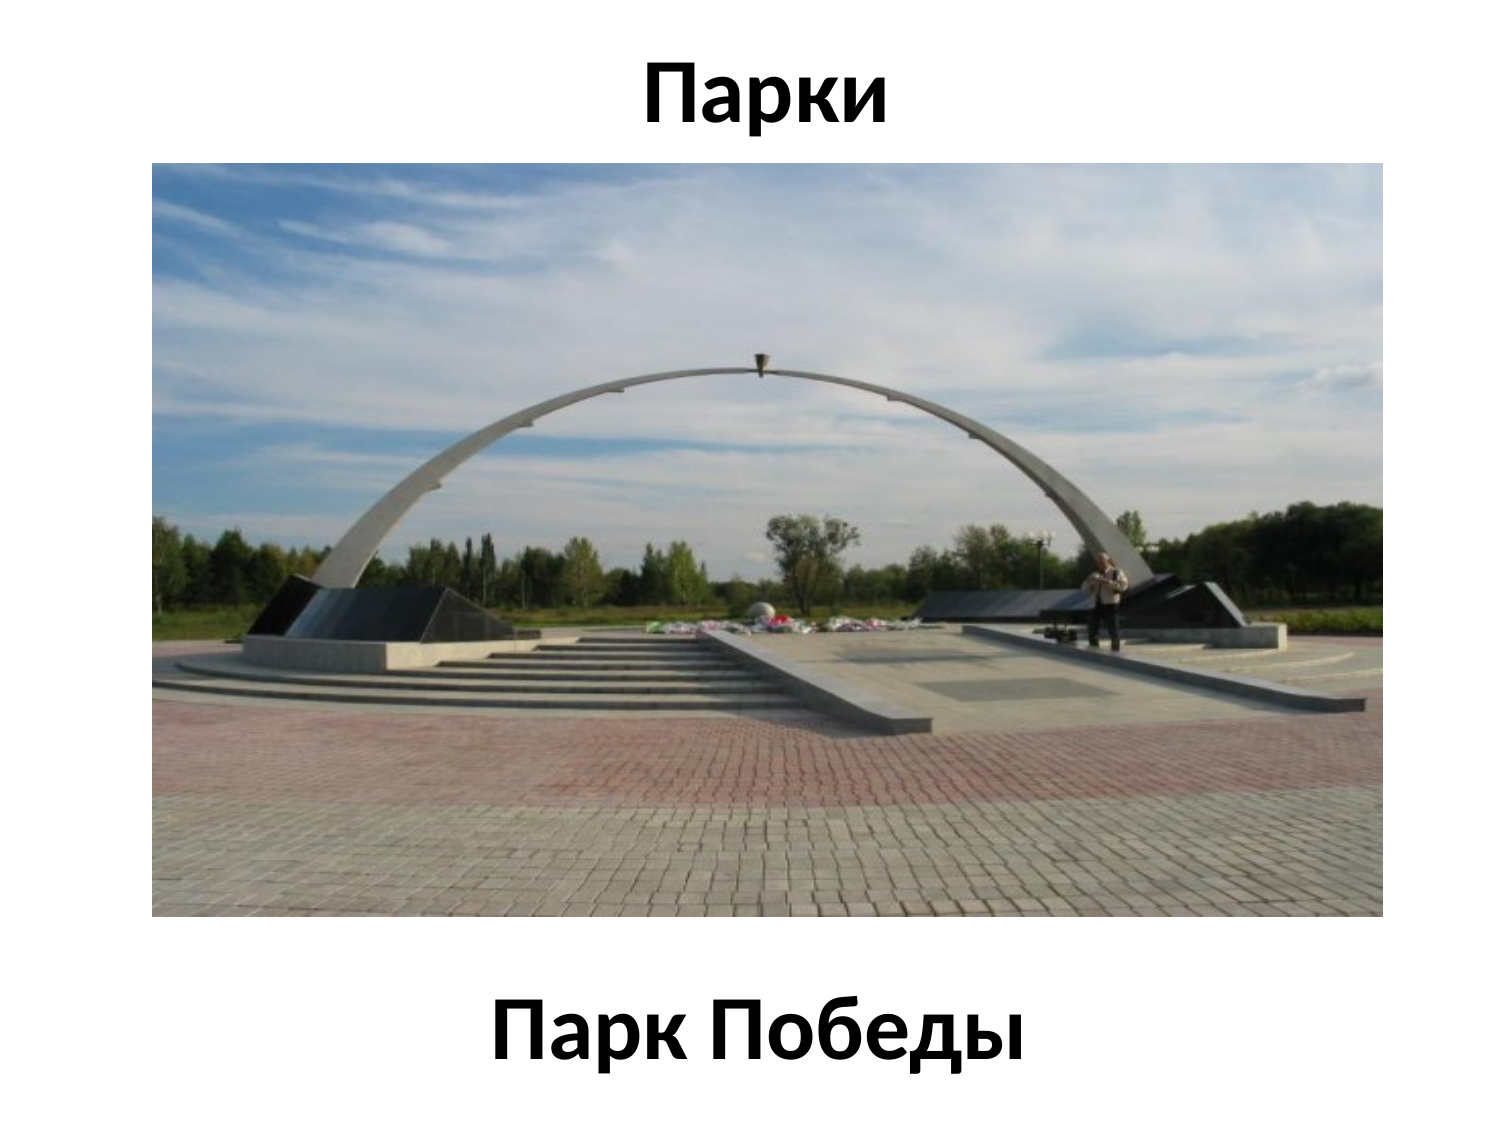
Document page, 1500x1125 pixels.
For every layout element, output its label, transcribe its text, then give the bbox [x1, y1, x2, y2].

picture [152, 163, 1383, 917]
subtitle Парк Победы [234, 960, 1285, 1066]
title Парки [128, 23, 1404, 153]
